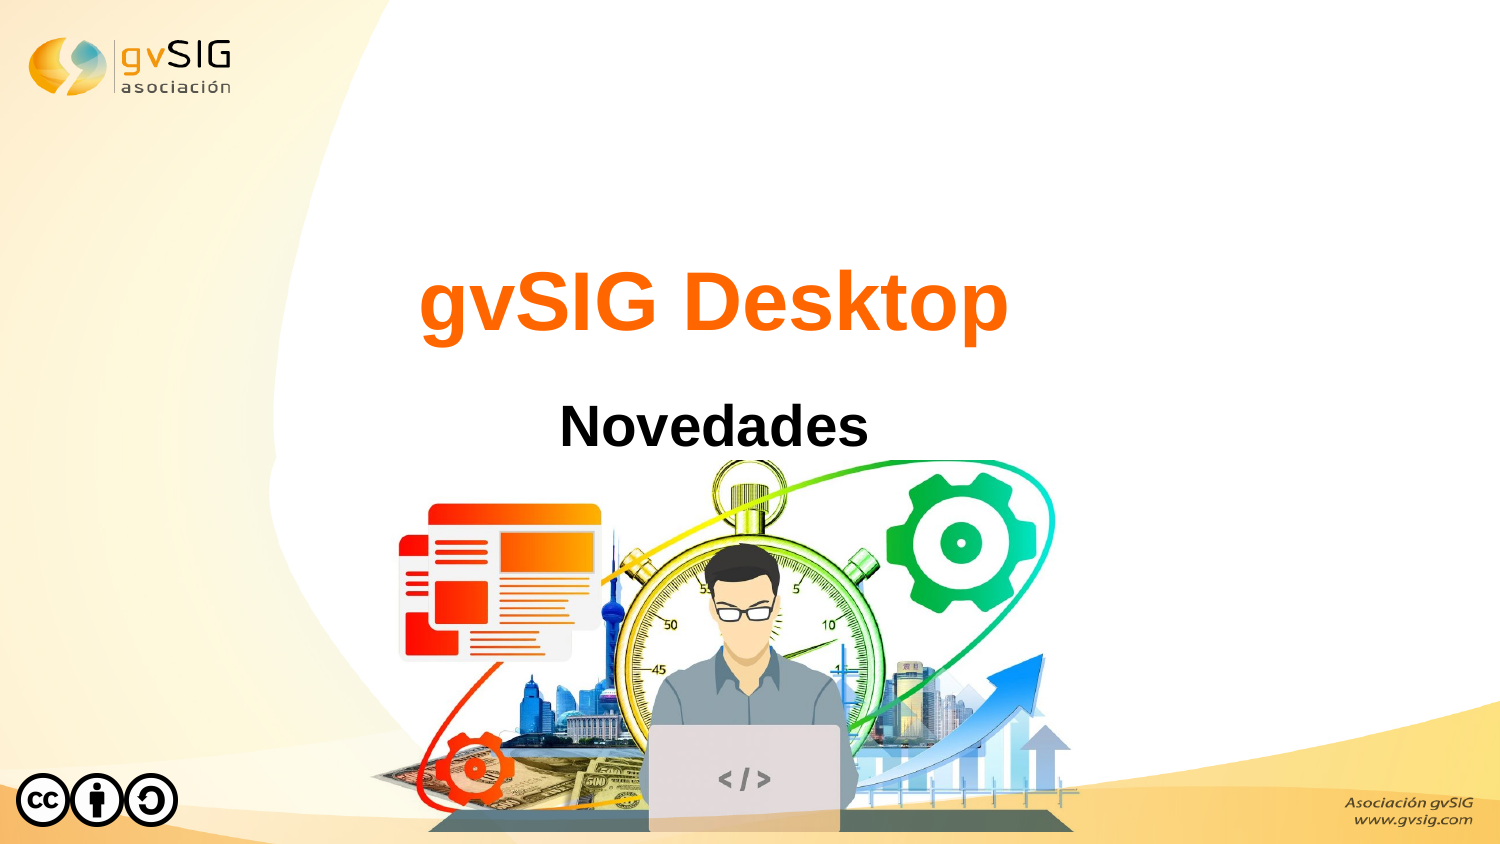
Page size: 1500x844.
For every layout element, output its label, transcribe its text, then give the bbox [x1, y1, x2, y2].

picture [0, 0, 1500, 844]
text_box gvSIG Desktop Novedades [82, 248, 1347, 597]
